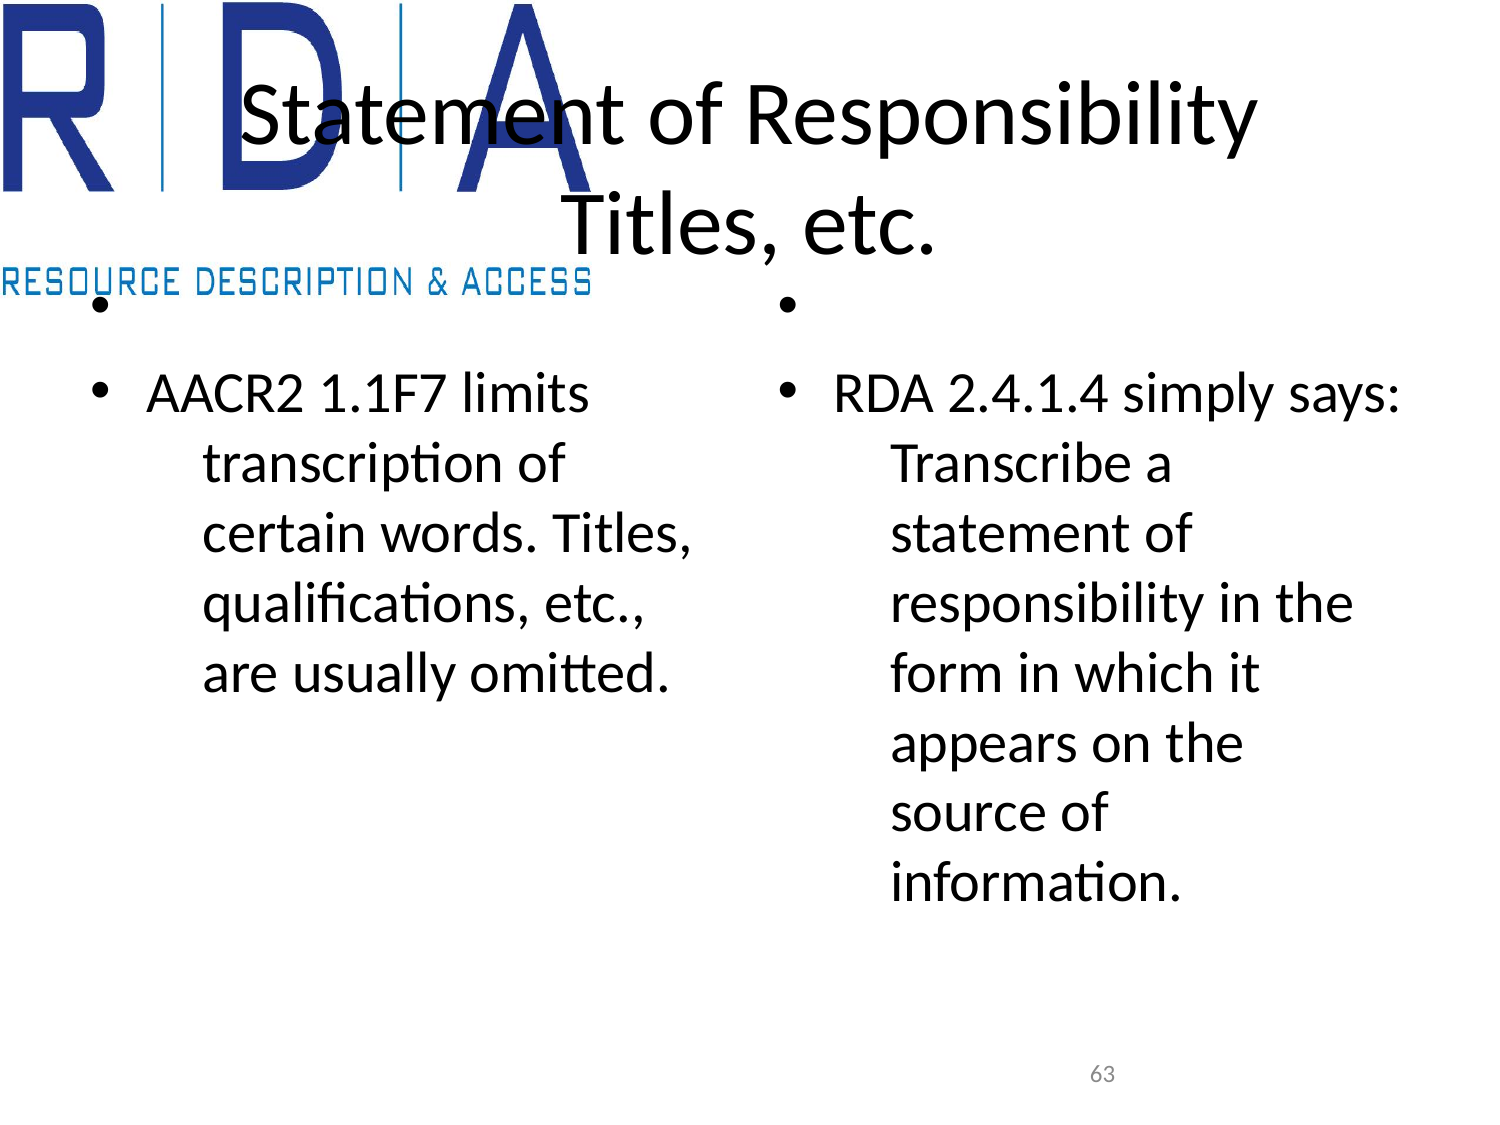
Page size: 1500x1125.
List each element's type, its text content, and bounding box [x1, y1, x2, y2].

text_box 63 [1074, 1042, 1426, 1103]
title Statement of Responsibility Titles, etc. [75, 45, 1426, 233]
list AACR2 1.1F7 limits transcription of certain words. Titles, qualifications, etc., are usually omitted. [75, 262, 738, 1005]
list RDA 2.4.1.4 simply says: Transcribe a statement of responsibility in the form in which it appears on the source of information. [762, 262, 1426, 1005]
